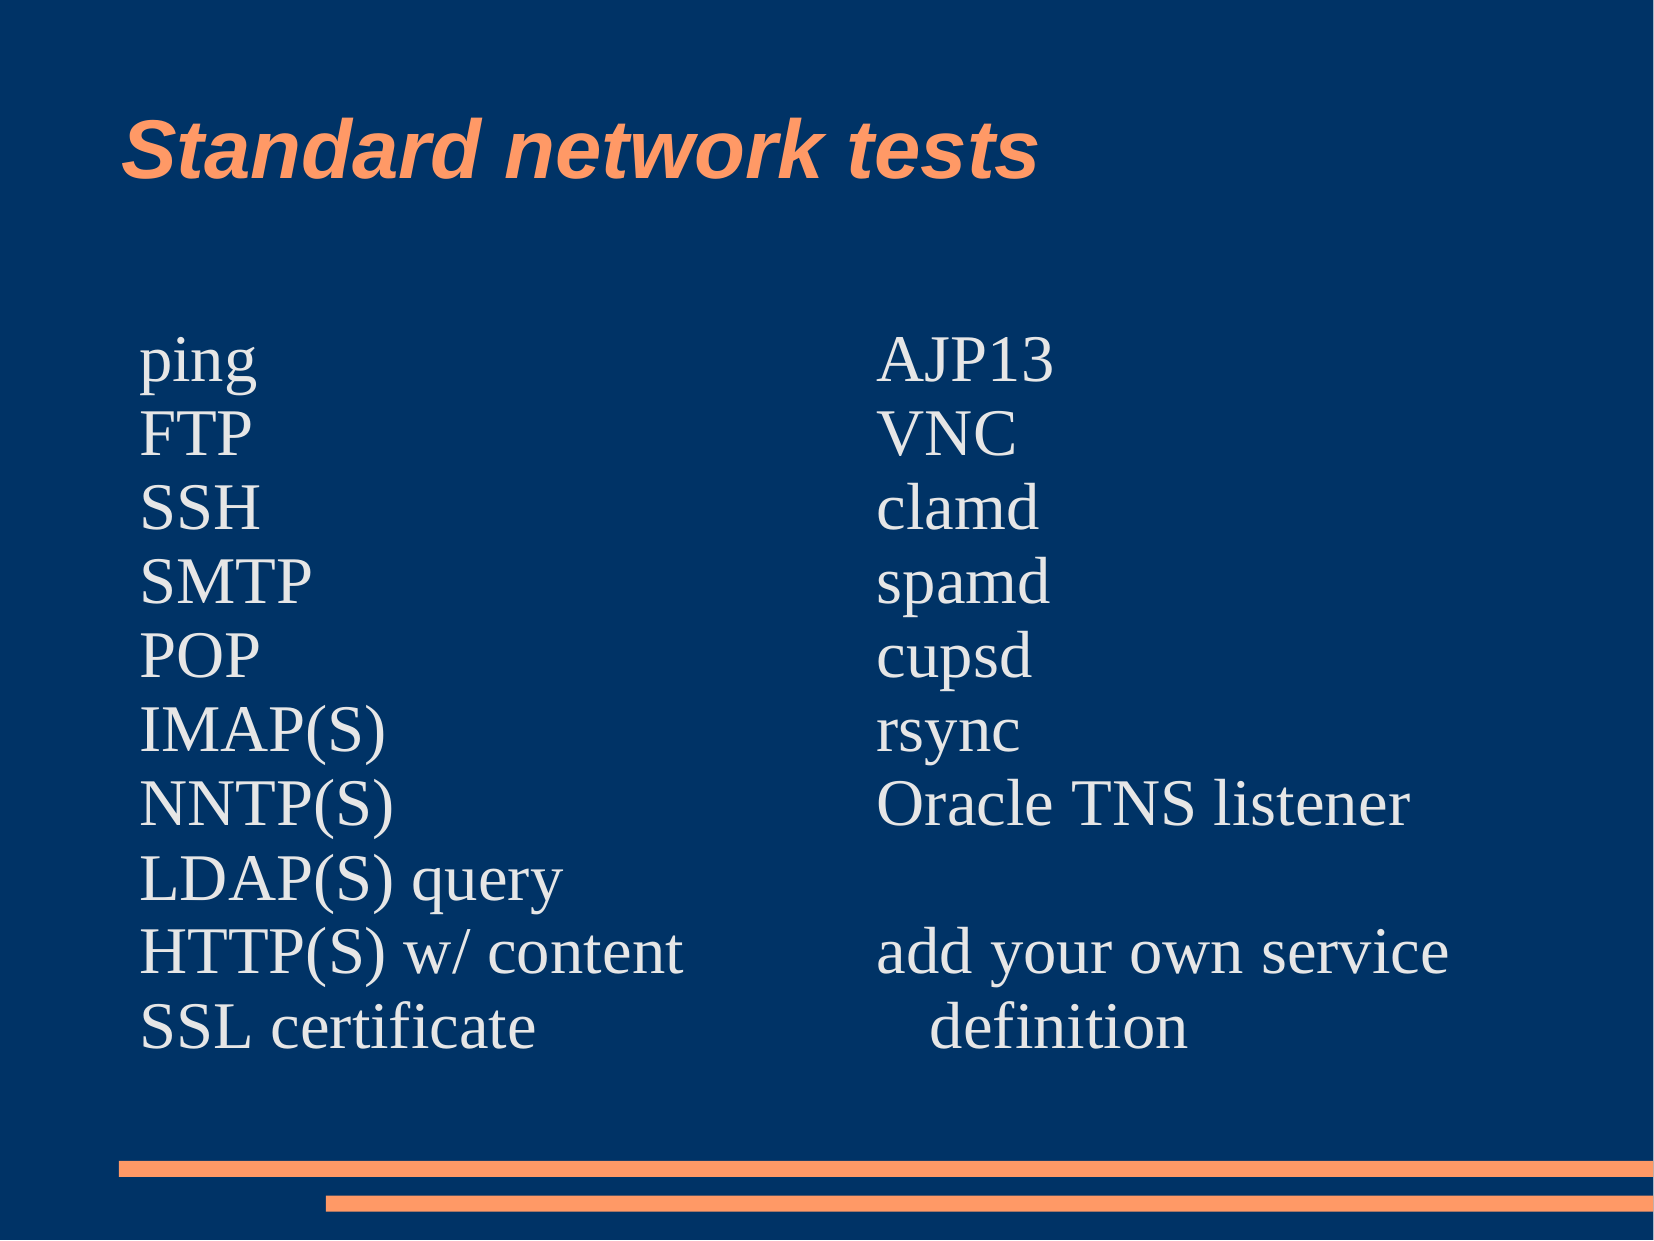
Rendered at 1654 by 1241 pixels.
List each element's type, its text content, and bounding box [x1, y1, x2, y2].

list AJP13 VNC clamd spamd cupsd rsync Oracle TNS listener add your own service definition [858, 322, 1562, 1133]
list ping FTP SSH SMTP POP IMAP(S) NNTP(S) LDAP(S) query HTTP(S) w/ content SSL certificate [121, 322, 824, 1133]
title Standard network tests [121, 46, 1534, 254]
